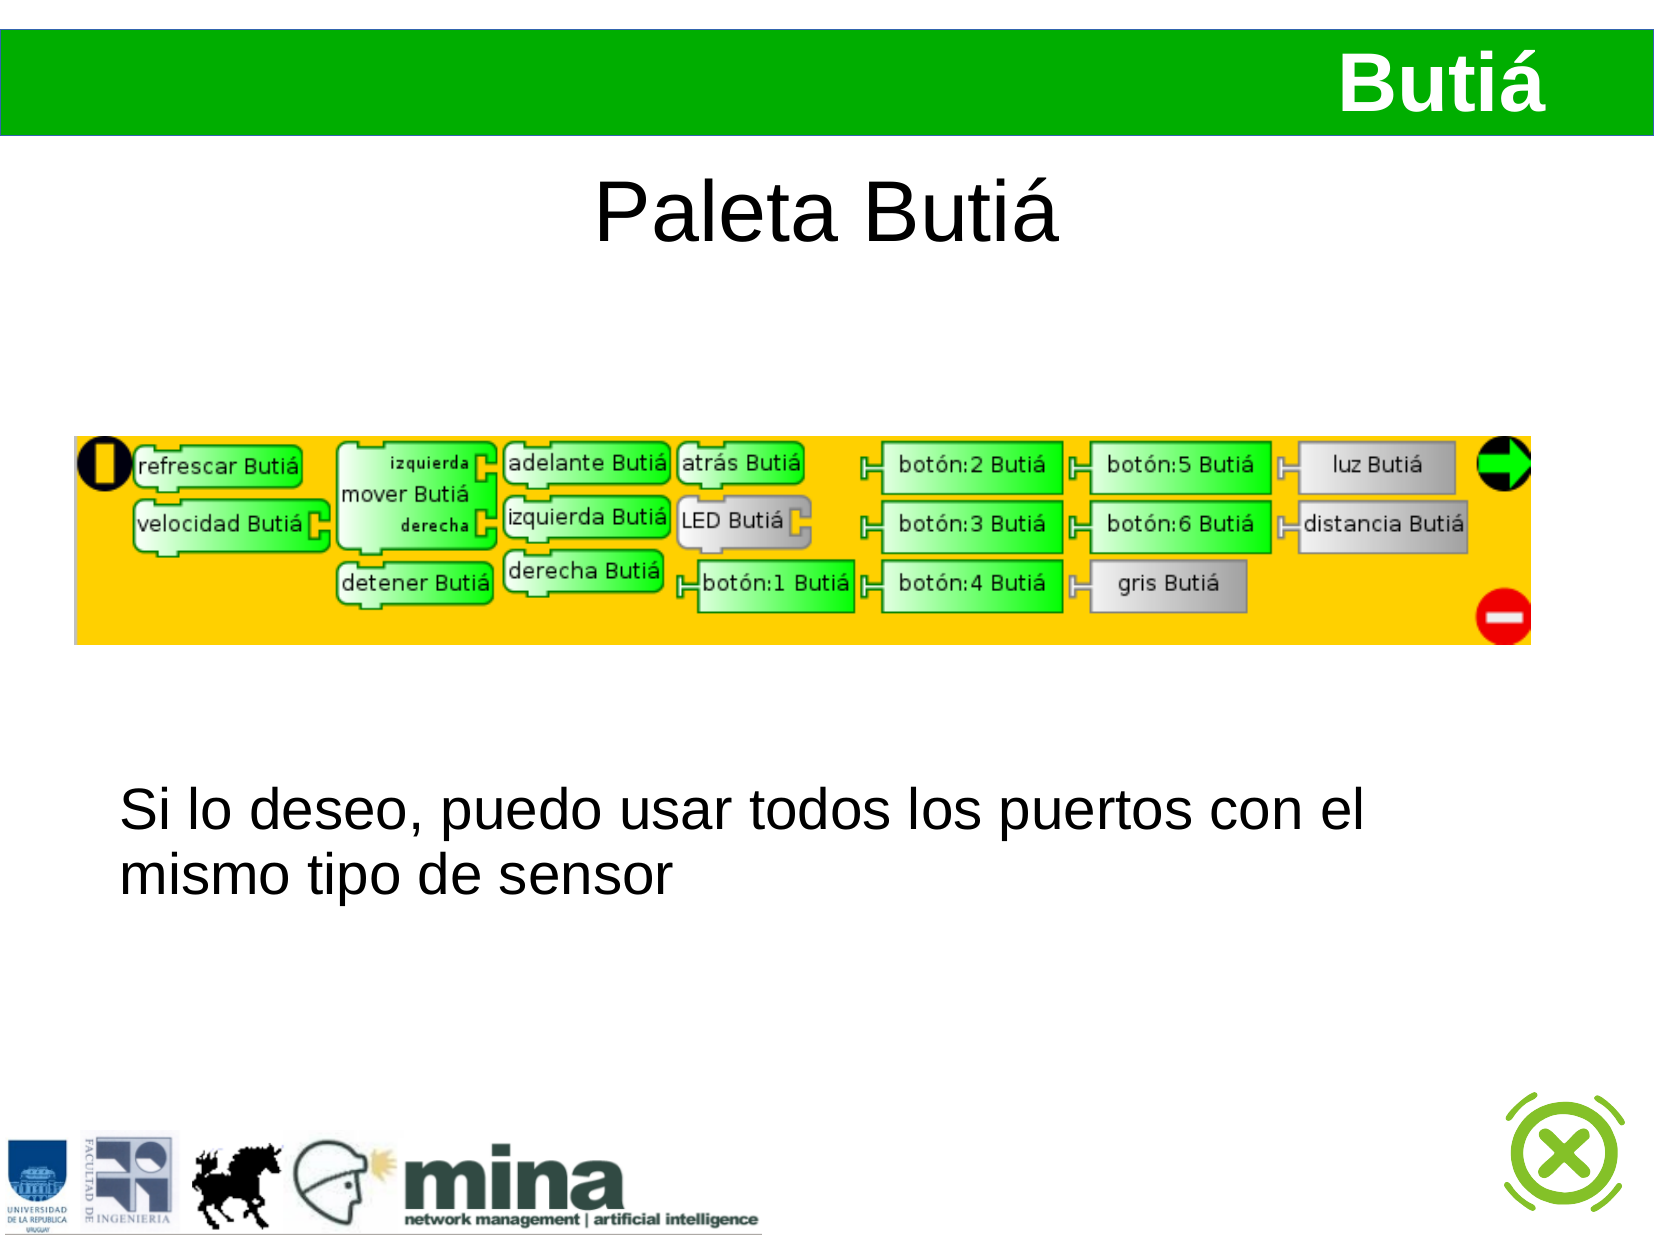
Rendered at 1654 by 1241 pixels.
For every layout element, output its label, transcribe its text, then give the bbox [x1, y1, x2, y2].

picture [74, 436, 1531, 646]
picture [1504, 1092, 1625, 1212]
picture [5, 1130, 762, 1235]
title Paleta Butiá [82, 108, 1571, 316]
text_box Si lo deseo, puedo usar todos los puertos con el mismo tipo de sensor [105, 769, 1486, 915]
